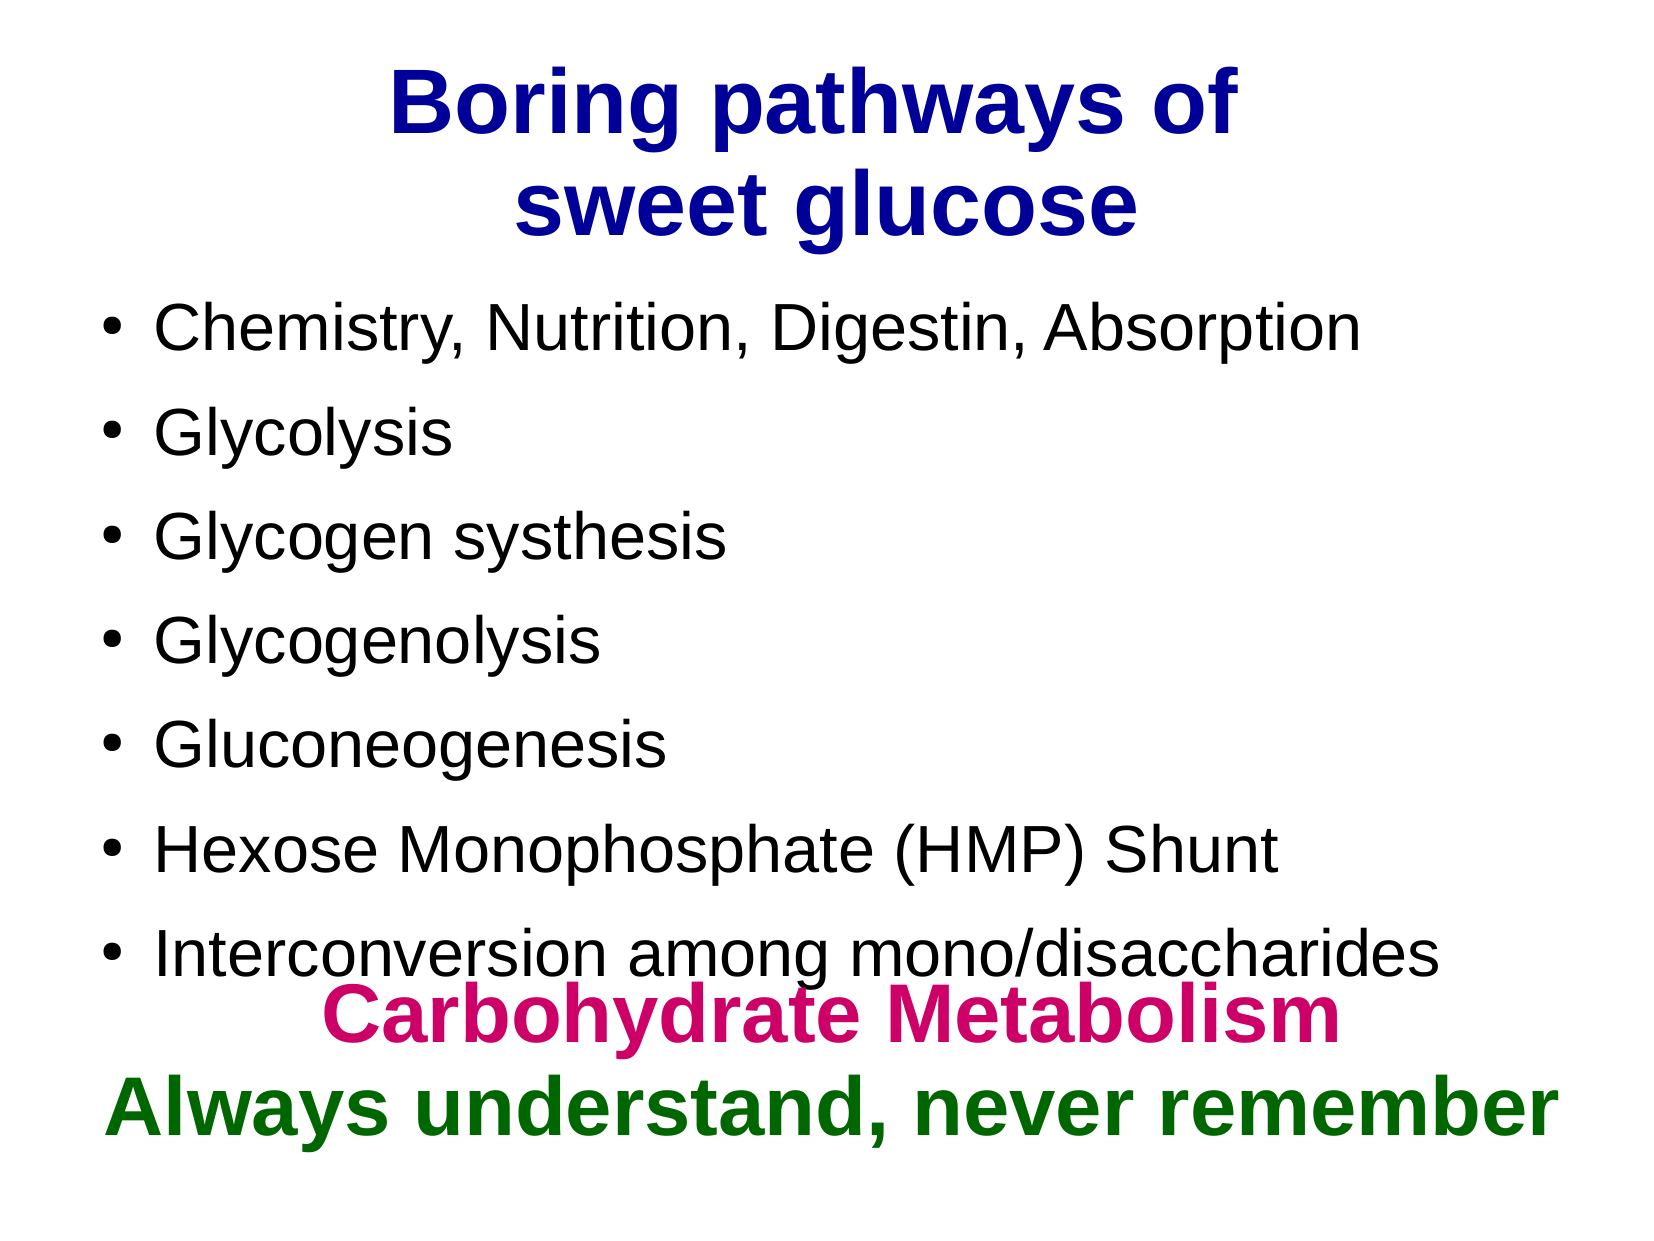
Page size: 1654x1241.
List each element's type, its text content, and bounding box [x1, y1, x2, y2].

text_box Carbohydrate Metabolism Always understand, never remember [75, 960, 1591, 1171]
list Chemistry, Nutrition, Digestin, Absorption Glycolysis Glycogen systhesis Glycogenolysis Gluconeogenesis Hexose Monophosphate (HMP) Shunt Interconversion among mono/disaccharides [82, 290, 1538, 960]
title Boring pathways of sweet glucose [82, 49, 1571, 257]
